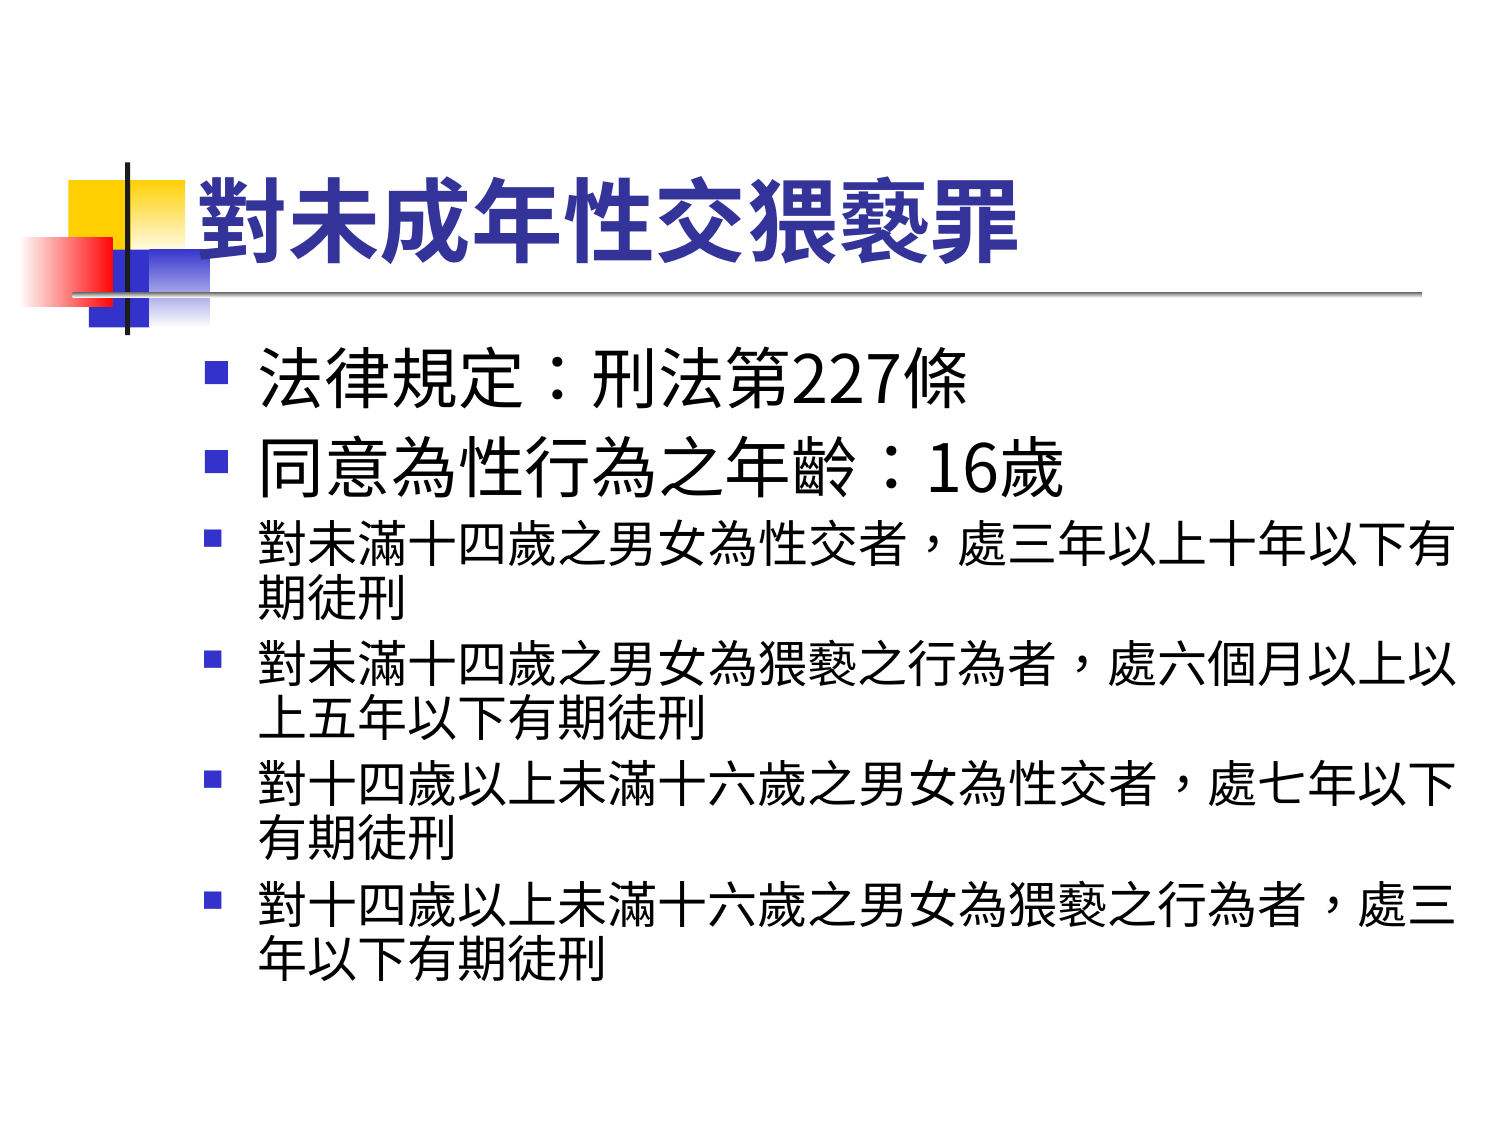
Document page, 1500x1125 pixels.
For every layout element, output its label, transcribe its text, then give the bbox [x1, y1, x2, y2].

list 法律規定：刑法第227條 同意為性行為之年齡：16歲 對未滿十四歲之男女為性交者，處三年以上十年以下有期徒刑 對未滿十四歲之男女為猥褻之行為者，處六個月以上以上五年以下有期徒刑 對十四歲以上未滿十六歲之男女為性交者，處七年以下有期徒刑 對十四歲以上未滿十六歲之男女為猥褻之行為者，處三年以下有期徒刑 [193, 331, 1469, 1007]
title 對未成年性交猥褻罪 [188, 101, 1468, 289]
